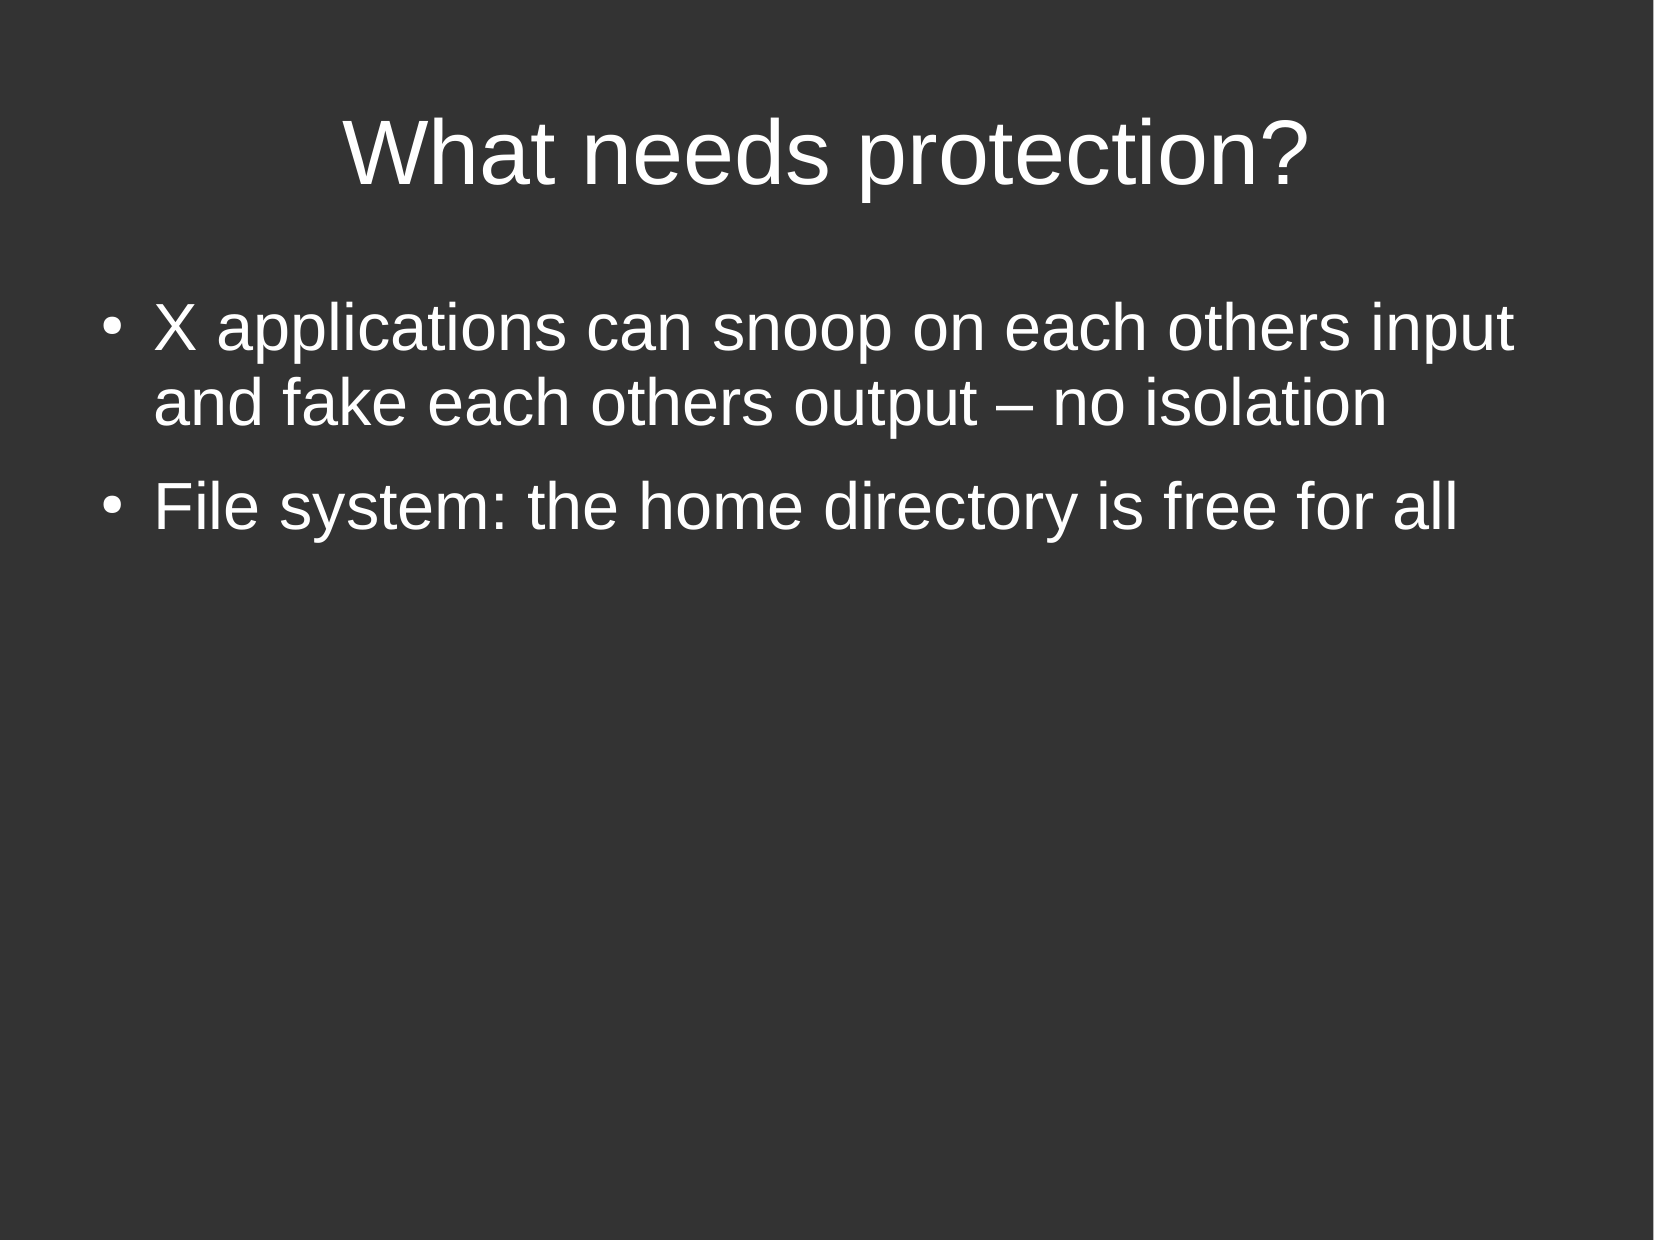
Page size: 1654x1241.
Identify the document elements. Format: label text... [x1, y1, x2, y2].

list X applications can snoop on each others input and fake each others output – no isolation File system: the home directory is free for all [82, 290, 1571, 1010]
title What needs protection? [82, 49, 1571, 257]
